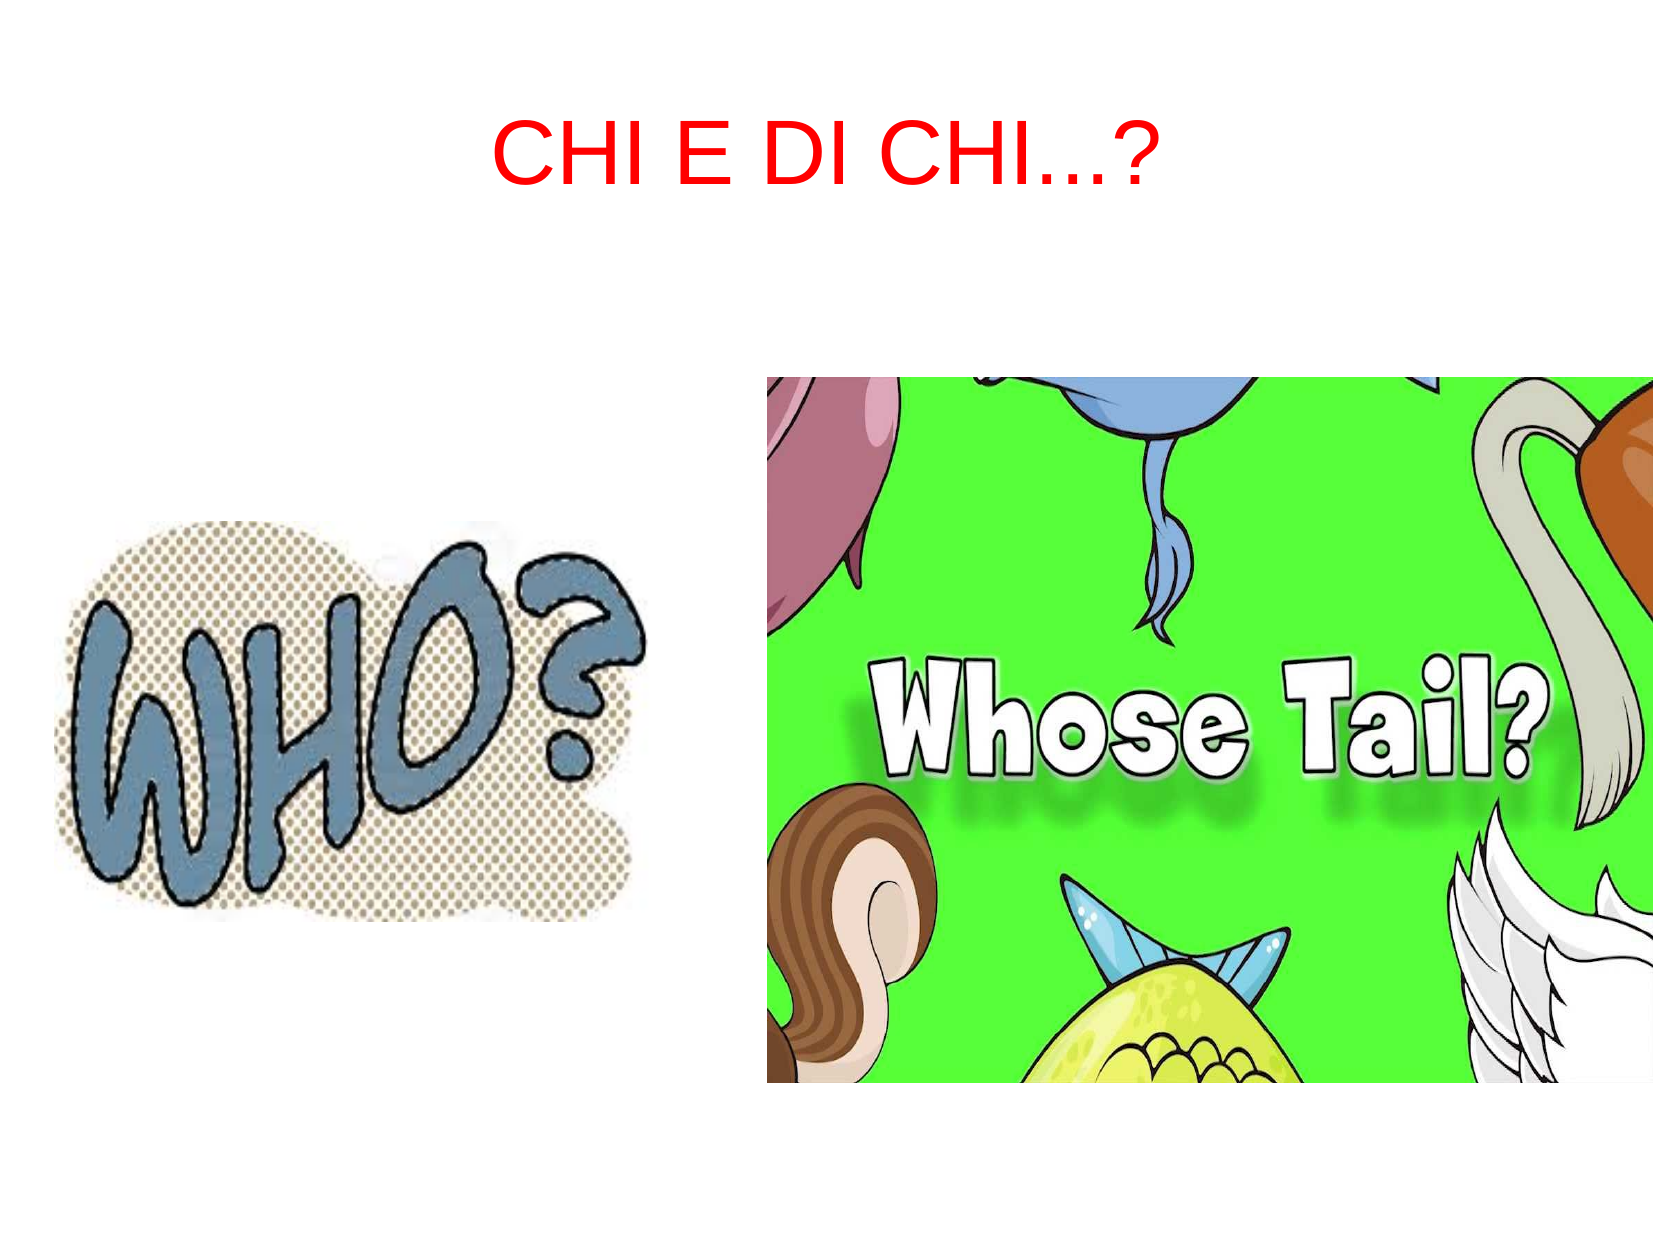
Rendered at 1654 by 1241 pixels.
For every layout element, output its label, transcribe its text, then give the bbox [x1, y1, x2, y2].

picture [767, 377, 1653, 1083]
title CHI E DI CHI...? [82, 49, 1571, 257]
picture [54, 521, 650, 922]
